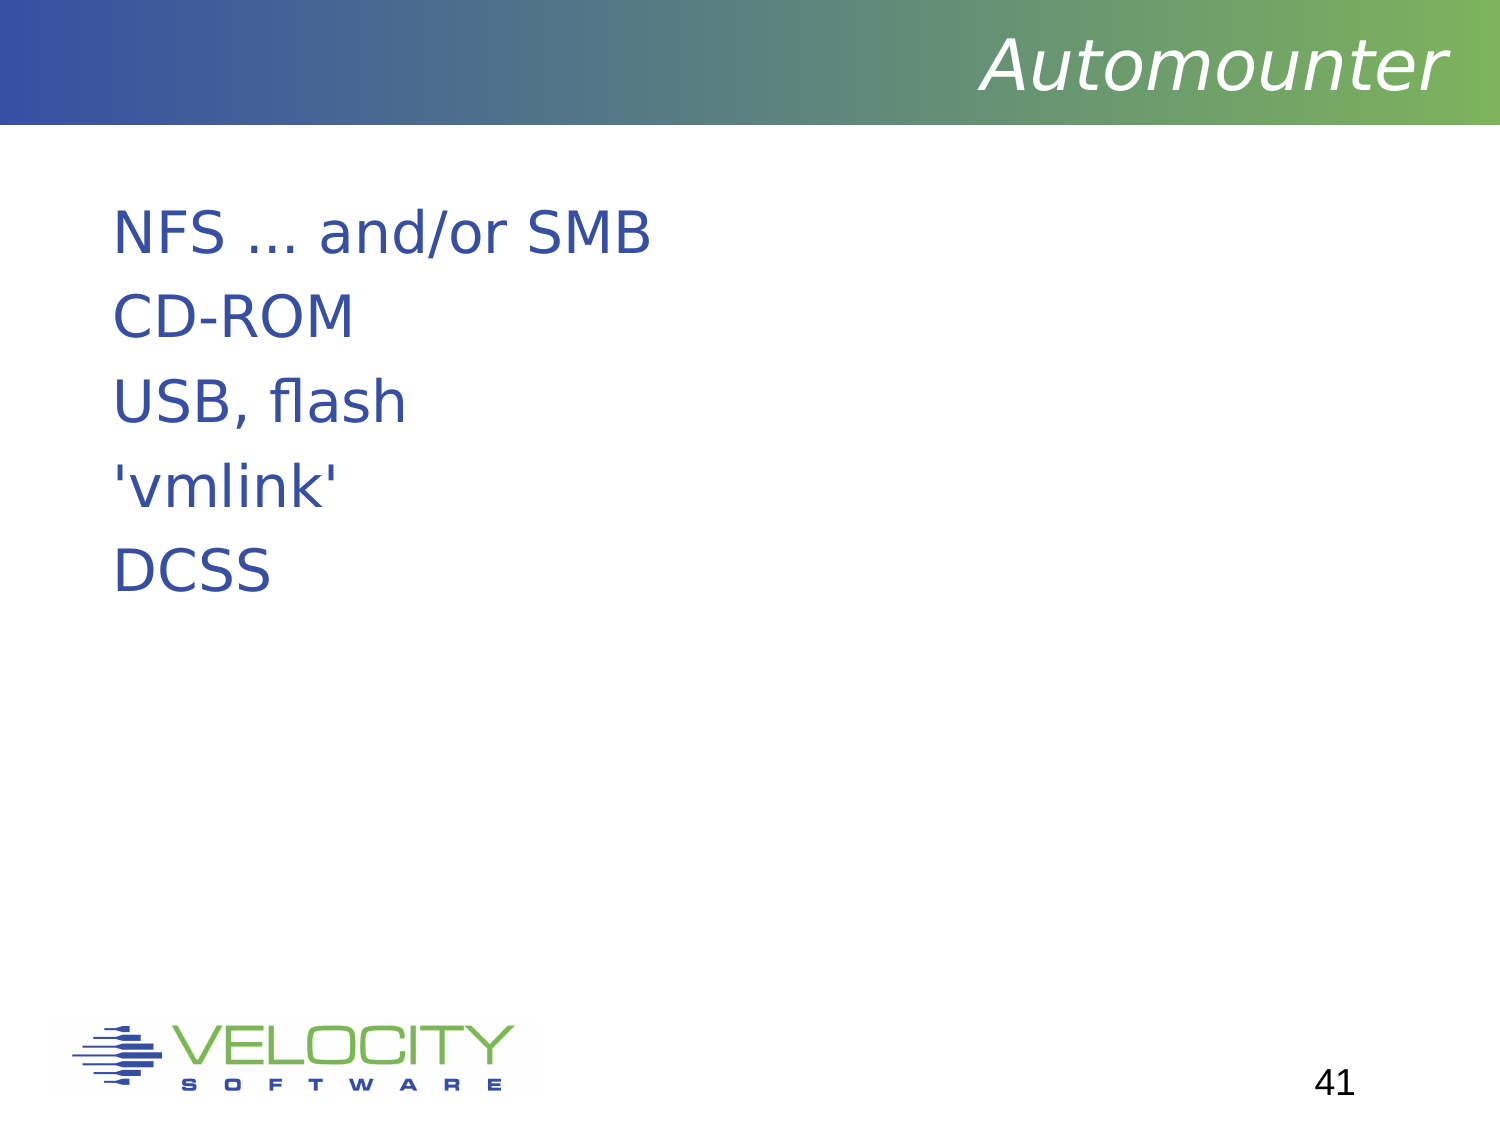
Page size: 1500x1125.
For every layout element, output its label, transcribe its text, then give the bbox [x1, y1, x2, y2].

list NFS ... and/or SMB CD-ROM USB, flash 'vmlink' DCSS [70, 187, 1438, 988]
title Automounter [62, 12, 1463, 113]
picture [50, 1021, 538, 1094]
